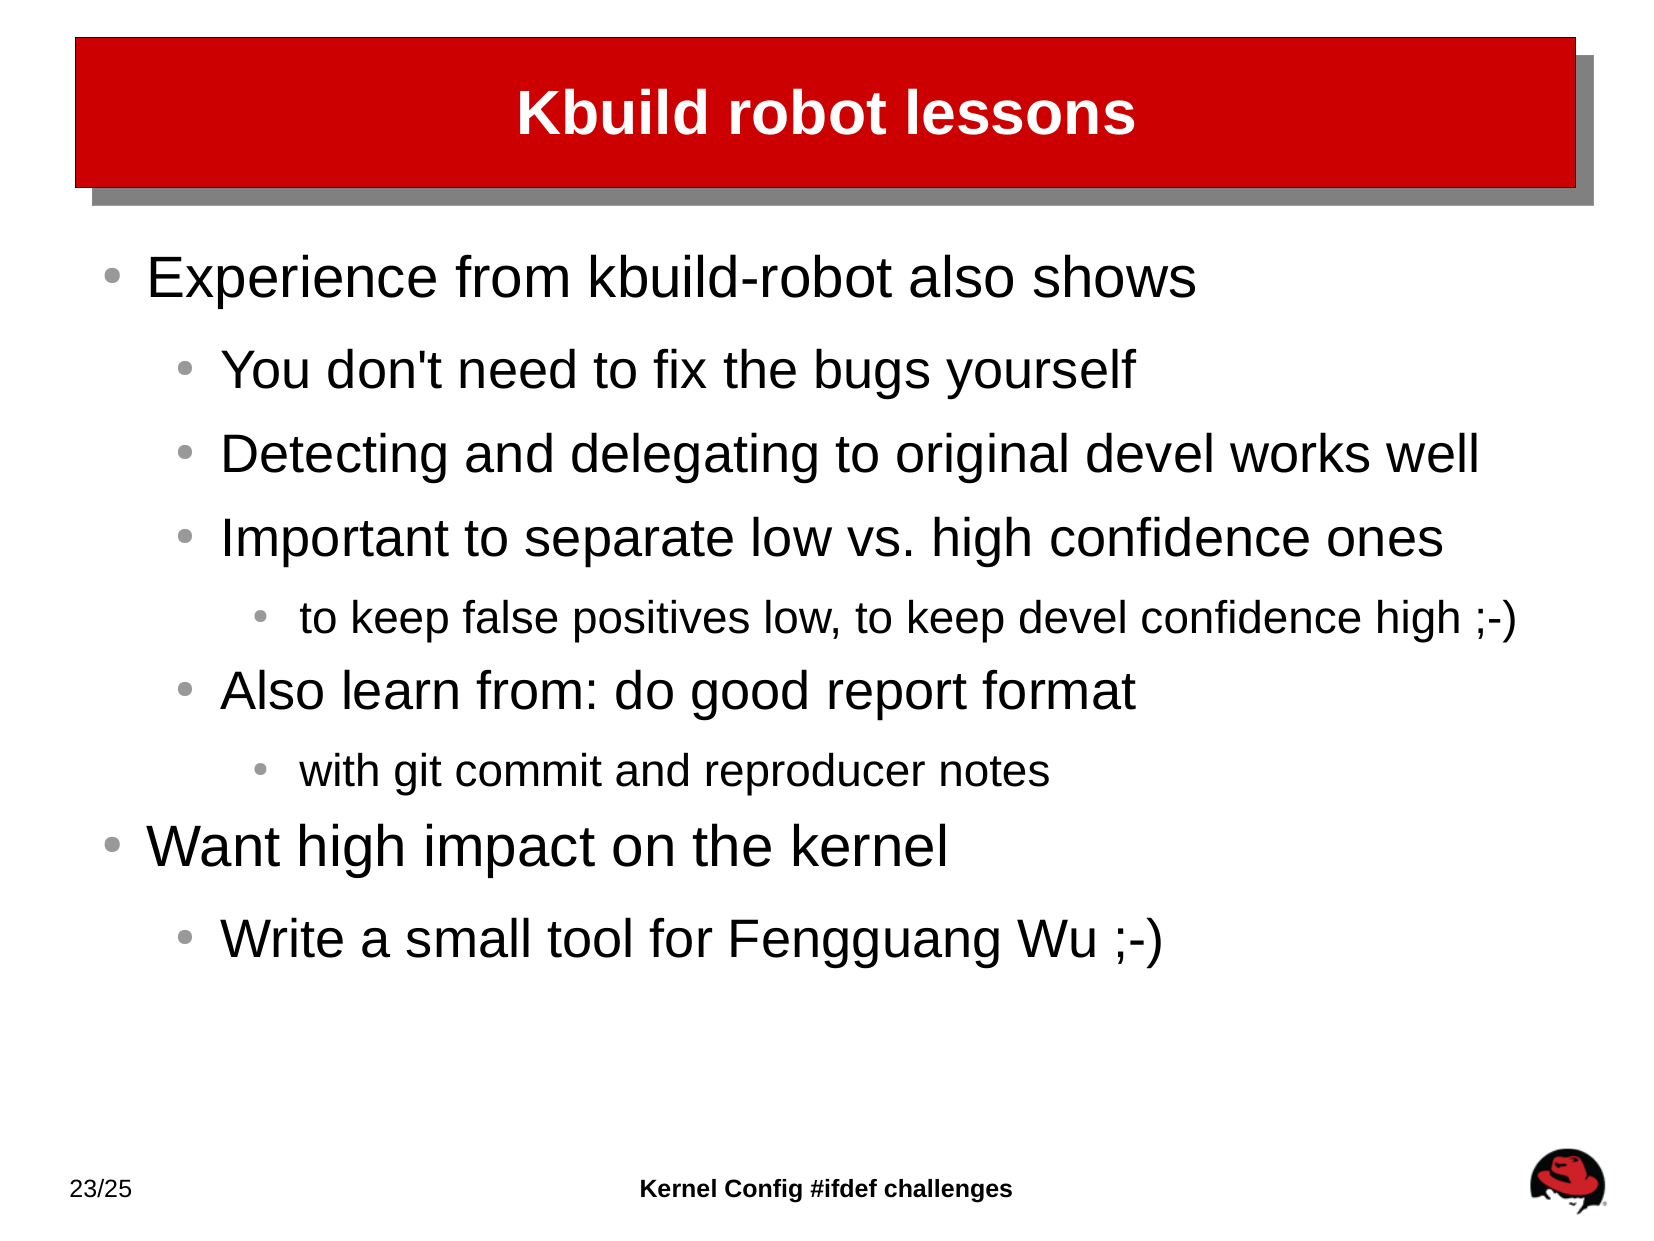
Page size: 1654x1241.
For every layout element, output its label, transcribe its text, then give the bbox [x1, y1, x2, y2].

picture [1529, 1146, 1613, 1224]
title Kbuild robot lessons [82, 37, 1571, 188]
list Experience from kbuild-robot also shows You don't need to fix the bugs yourself Detecting and delegating to original devel works well Important to separate low vs. high confidence ones to keep false positives low, to keep devel confidence high ;-) Also learn from: do good report format with git commit and reproducer notes Want high impact on the kernel Write a small tool for Fengguang Wu ;-) [86, 244, 1576, 1039]
